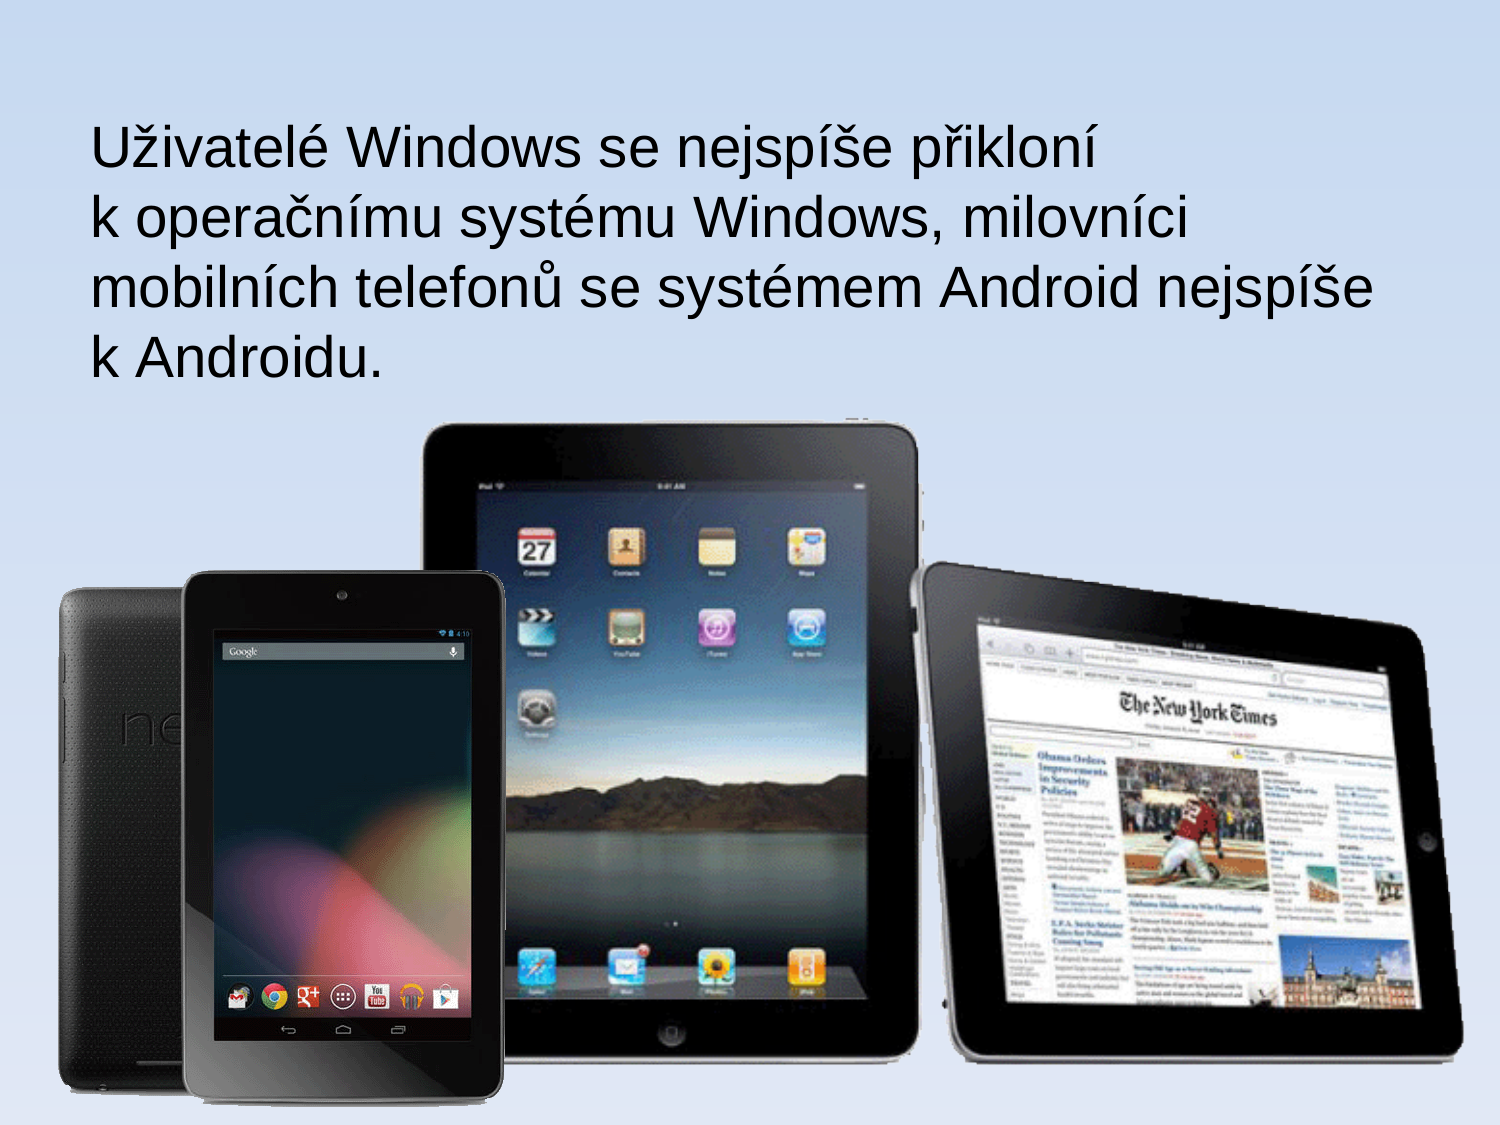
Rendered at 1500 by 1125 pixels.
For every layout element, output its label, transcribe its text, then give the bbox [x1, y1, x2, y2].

picture [0, 349, 1500, 1125]
list Uživatelé Windows se nejspíše přikloní k operačnímu systému Windows, milovníci mobilních telefonů se systémem Android nejspíše k Androidu. [75, 101, 1426, 551]
